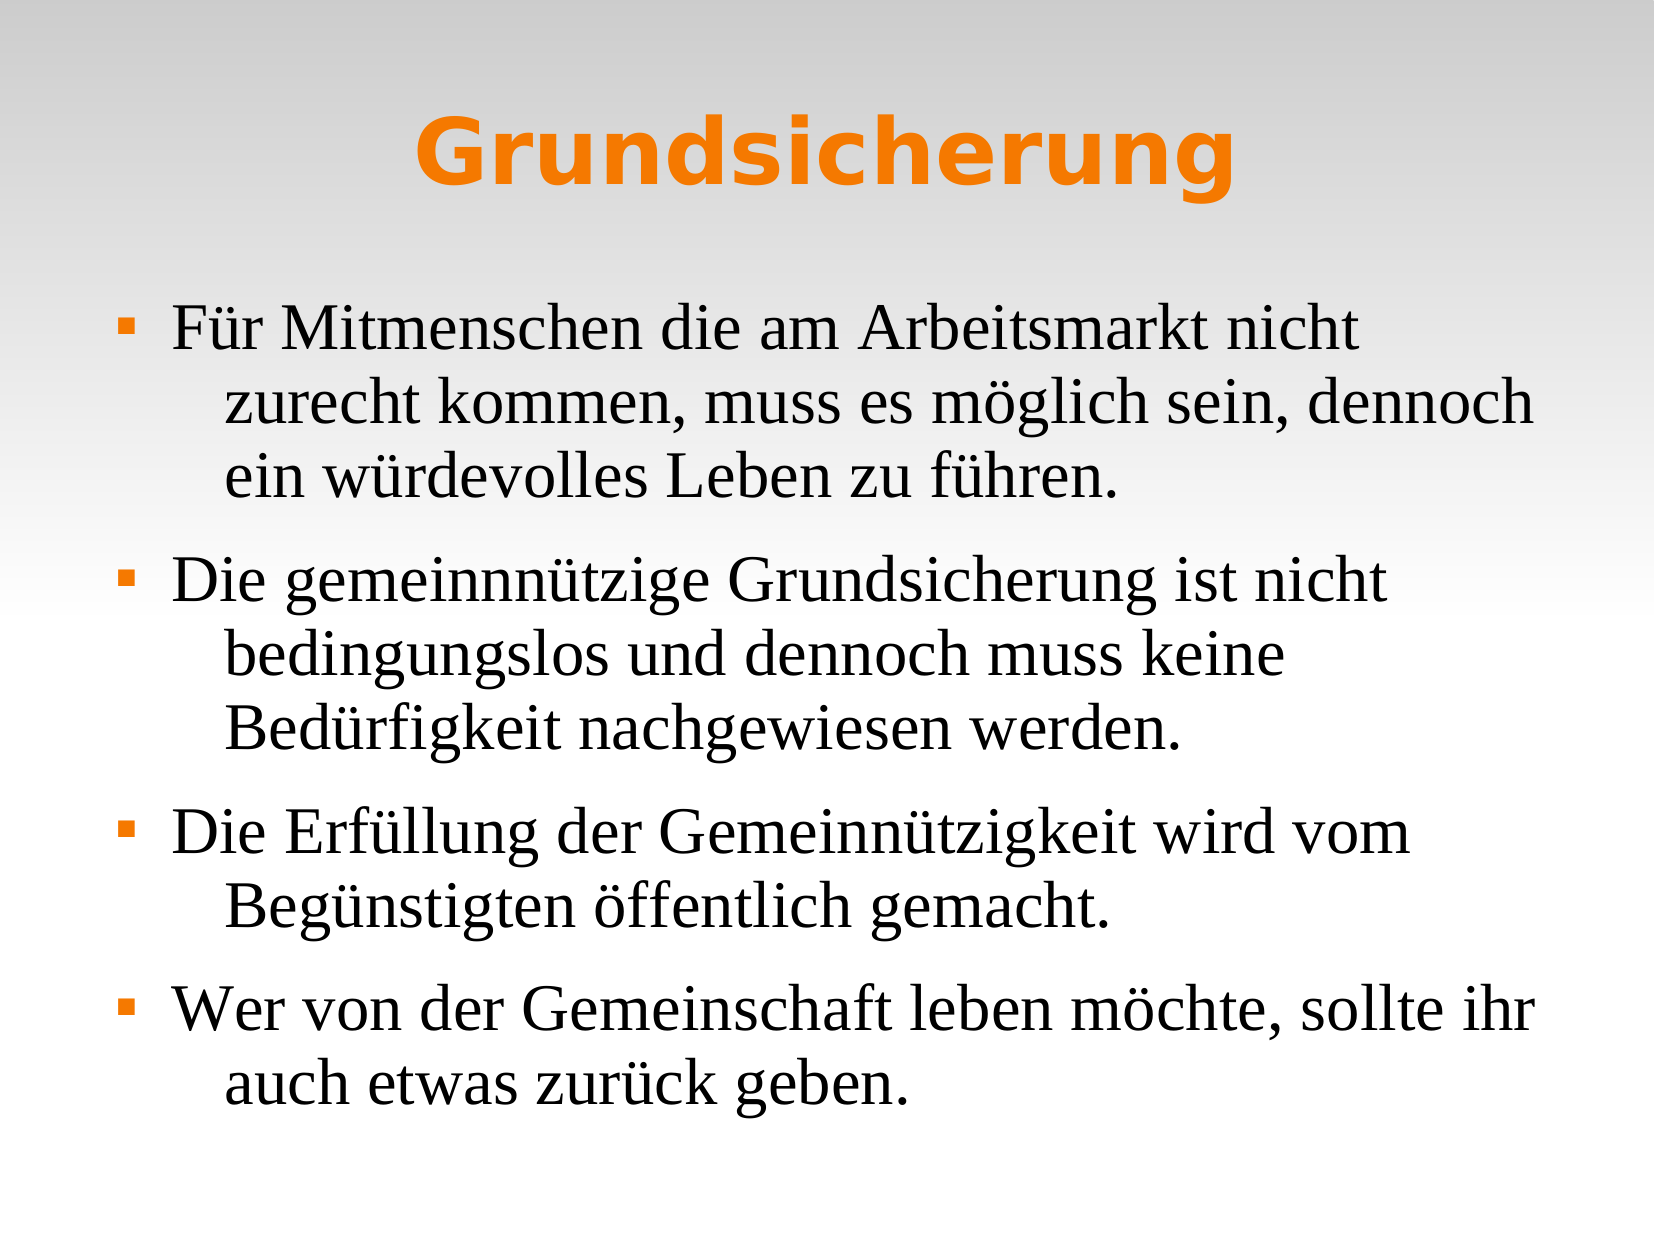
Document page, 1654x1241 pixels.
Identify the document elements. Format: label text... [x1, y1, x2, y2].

title Grundsicherung [82, 49, 1571, 257]
list Für Mitmenschen die am Arbeitsmarkt nicht zurecht kommen, muss es möglich sein, dennoch ein würdevolles Leben zu führen. Die gemeinnnützige Grundsicherung ist nicht bedingungslos und dennoch muss keine Bedürfigkeit nachgewiesen werden. Die Erfüllung der Gemeinnützigkeit wird vom Begünstigten öffentlich gemacht. Wer von der Gemeinschaft leben möchte, sollte ihr auch etwas zurück geben. [82, 290, 1571, 1187]
